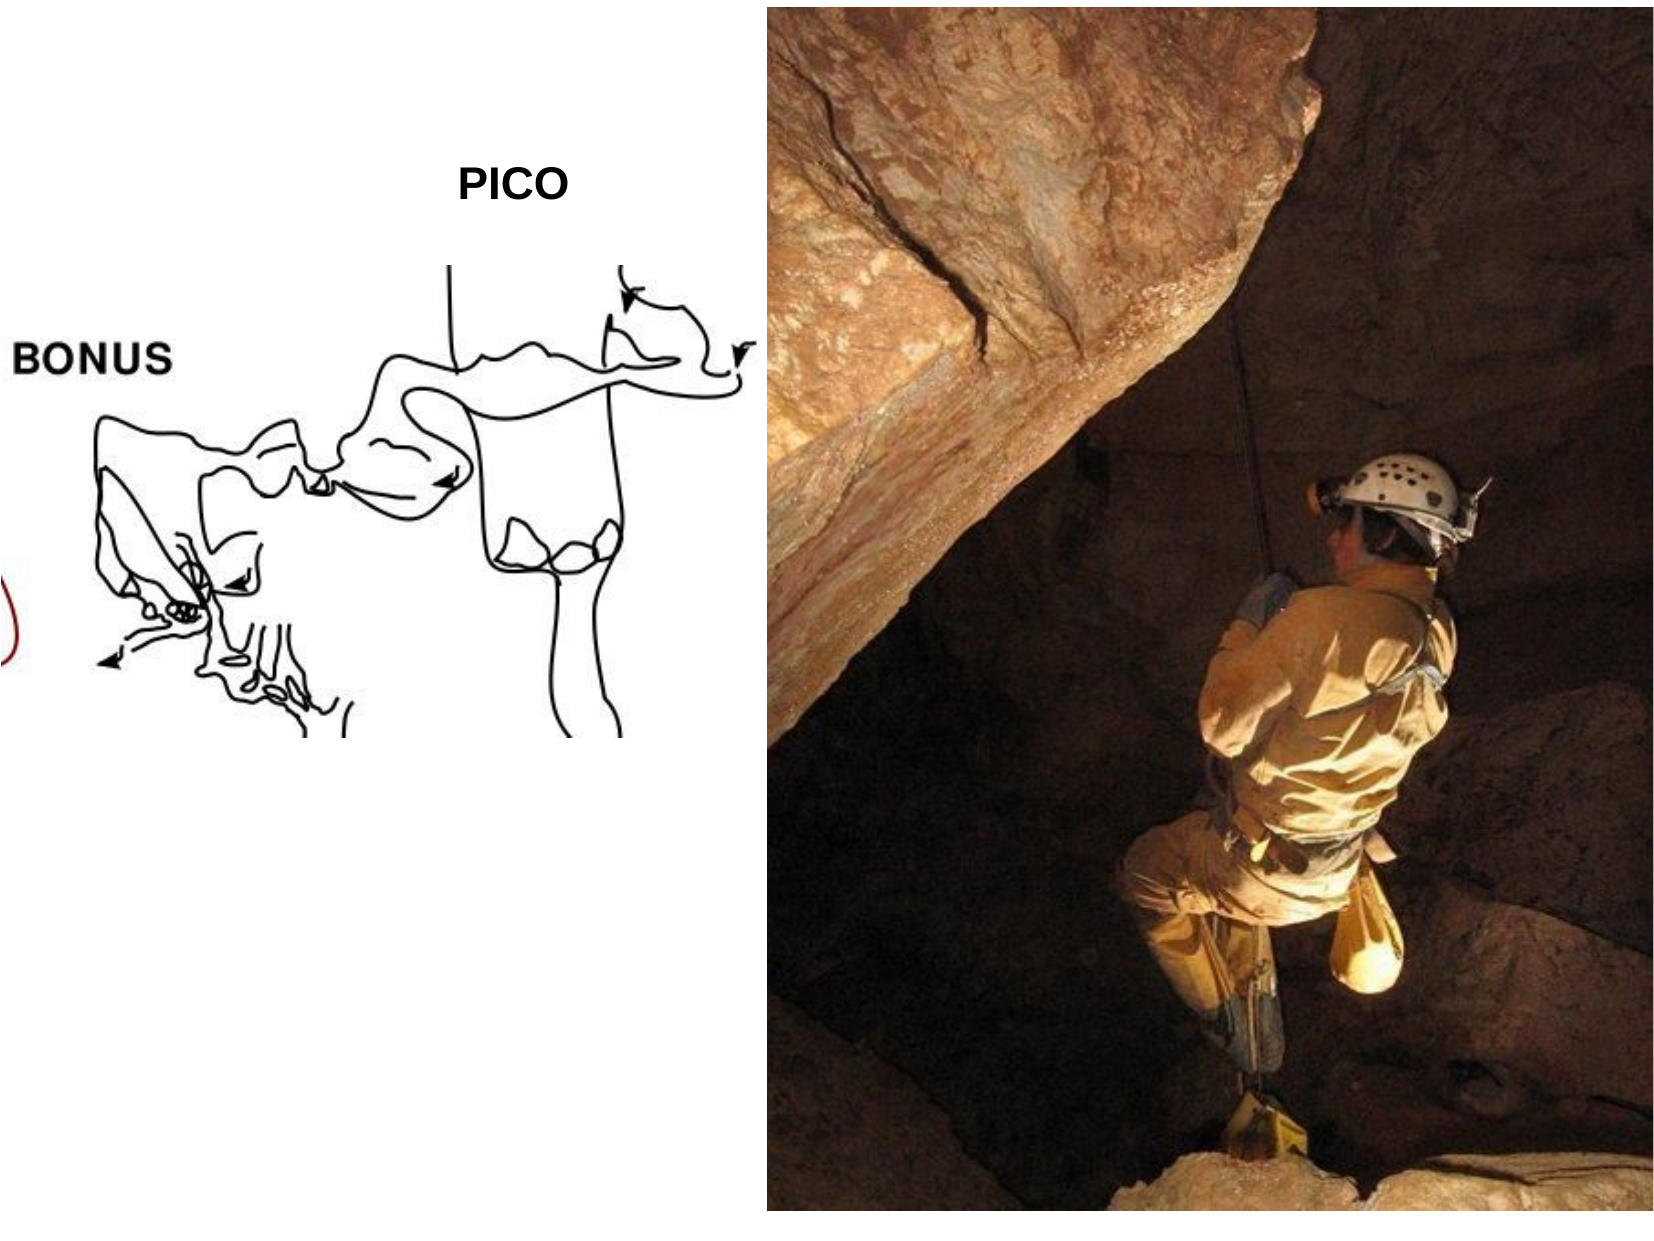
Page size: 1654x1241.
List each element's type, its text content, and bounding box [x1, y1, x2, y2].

text_box PICO [442, 147, 621, 215]
picture [1, 7, 1654, 1211]
